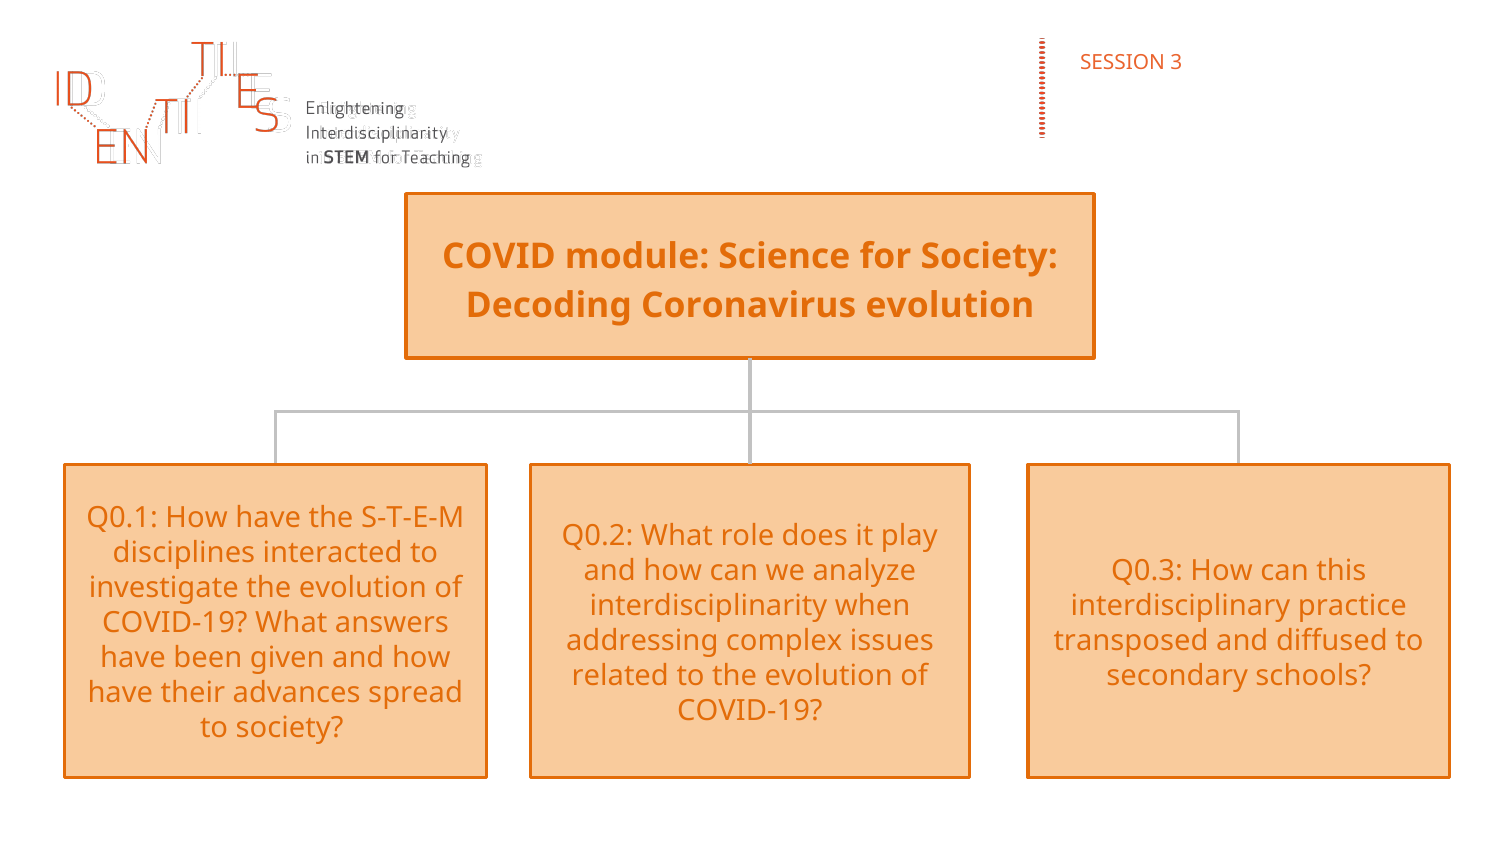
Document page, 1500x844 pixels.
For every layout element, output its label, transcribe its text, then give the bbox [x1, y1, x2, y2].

text_box Q0.1: How have the S-T-E-M disciplines interacted to investigate the evolution of COVID-19? What answers have been given and how have their advances spread to society? [64, 464, 487, 778]
picture [56, 38, 483, 171]
text_box Q0.2: What role does it play and how can we analyze interdisciplinarity when addressing complex issues related to the evolution of COVID-19? [530, 464, 970, 778]
text_box COVID module: Science for Society: Decoding Coronavirus evolution [406, 193, 1095, 358]
text_box Q0.3: How can this interdisciplinary practice transposed and diffused to secondary schools? [1027, 464, 1450, 778]
text_box SESSION 3 [1065, 41, 1487, 135]
picture [1039, 38, 1048, 138]
